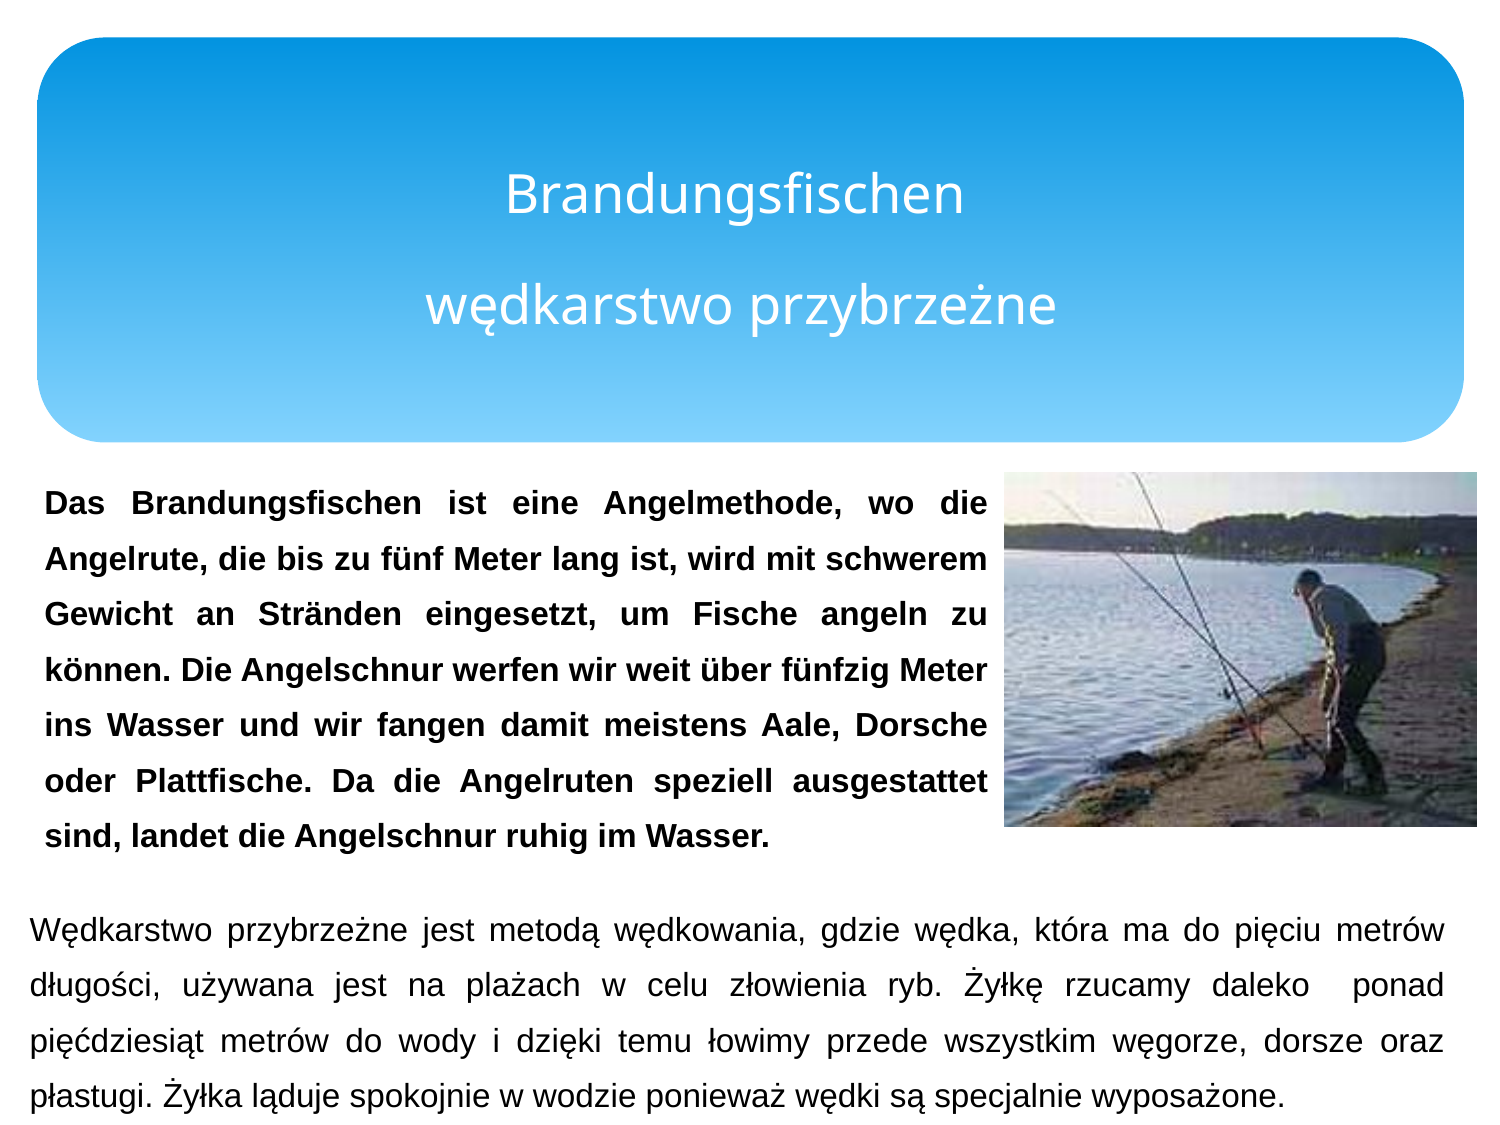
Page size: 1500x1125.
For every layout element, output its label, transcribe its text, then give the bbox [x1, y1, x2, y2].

picture [1004, 472, 1477, 827]
subtitle Wędkarstwo przybrzeżne jest metodą wędkowania, gdzie wędka, która ma do pięciu metrów długości, używana jest na plażach w celu złowienia ryb. Żyłkę rzucamy daleko ponad pięćdziesiąt metrów do wody i dzięki temu łowimy przede wszystkim węgorze, dorsze oraz płastugi. Żyłka ląduje spokojnie w wodzie ponieważ wędki są specjalnie wyposażone. [29, 885, 1447, 1123]
text_box Das Brandungsfischen ist eine Angelmethode, wo die Angelrute, die bis zu fünf Meter lang ist, wird mit schwerem Gewicht an Stränden eingesetzt, um Fische angeln zu können. Die Angelschnur werfen wir weit über fünfzig Meter ins Wasser und wir fangen damit meistens Aale, Dorsche oder Plattfische. Da die Angelruten speziell ausgestattet sind, landet die Angelschnur ruhig im Wasser. [29, 458, 1004, 857]
title Brandungsfischen wędkarstwo przybrzeżne [67, 134, 1418, 325]
